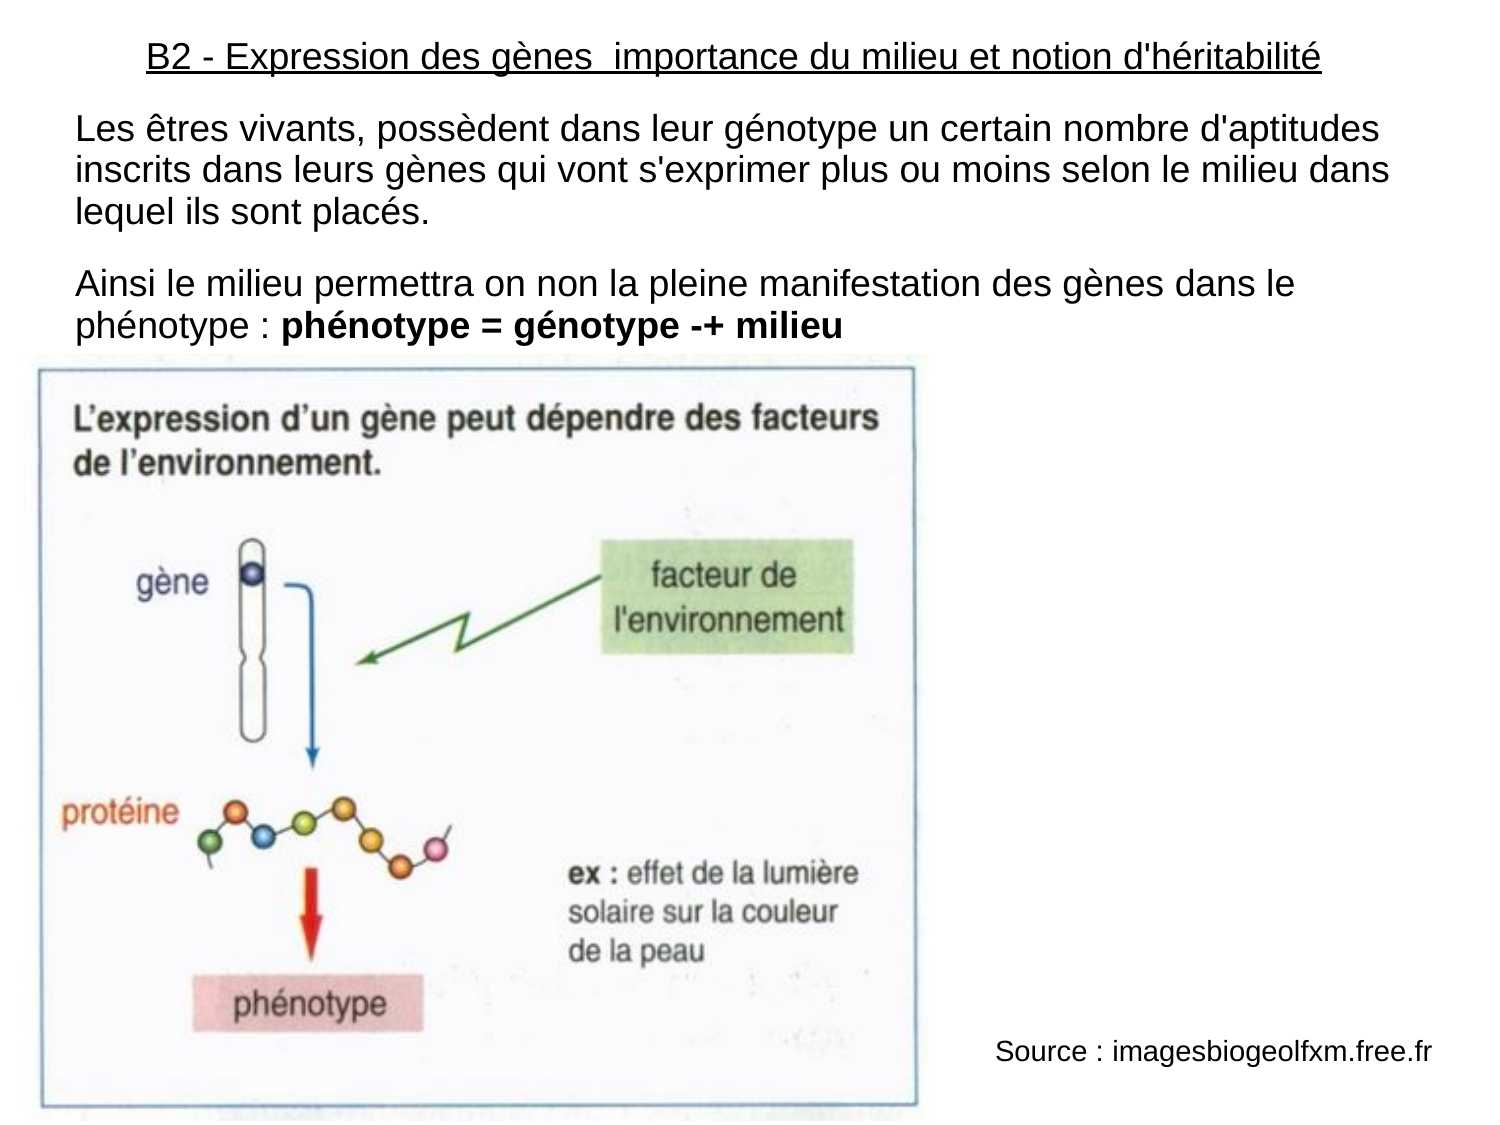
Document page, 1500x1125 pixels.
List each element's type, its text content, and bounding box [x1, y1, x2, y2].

picture [23, 354, 929, 1121]
list B2 - Expression des gènes importance du milieu et notion d'héritabilité Les êtres vivants, possèdent dans leur génotype un certain nombre d'aptitudes inscrits dans leurs gènes qui vont s'exprimer plus ou moins selon le milieu dans lequel ils sont placés. Ainsi le milieu permettra on non la pleine manifestation des gènes dans le phénotype : phénotype = génotype -+ milieu [75, 35, 1425, 916]
text_box Source : imagesbiogeolfxm.free.fr [980, 1027, 1477, 1076]
